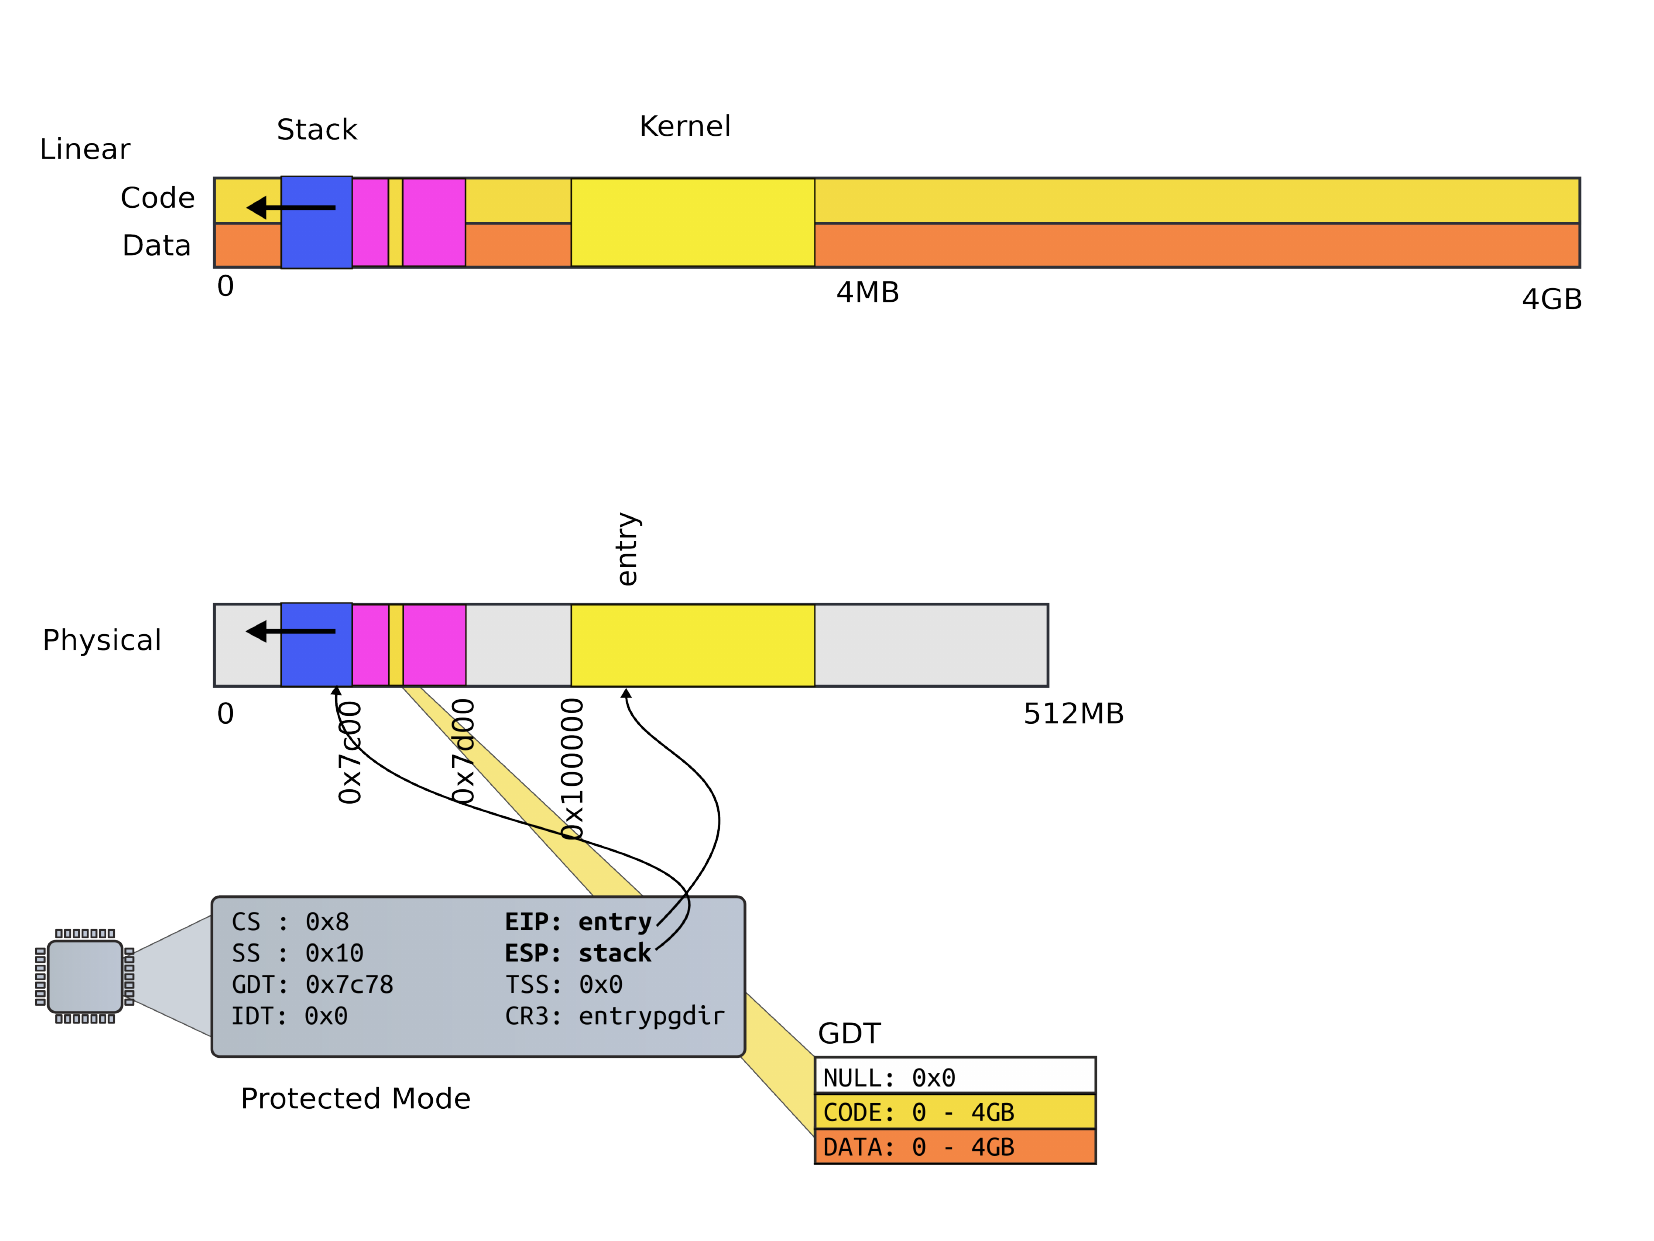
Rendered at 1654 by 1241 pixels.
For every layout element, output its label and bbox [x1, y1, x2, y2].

picture [35, 114, 1582, 1165]
